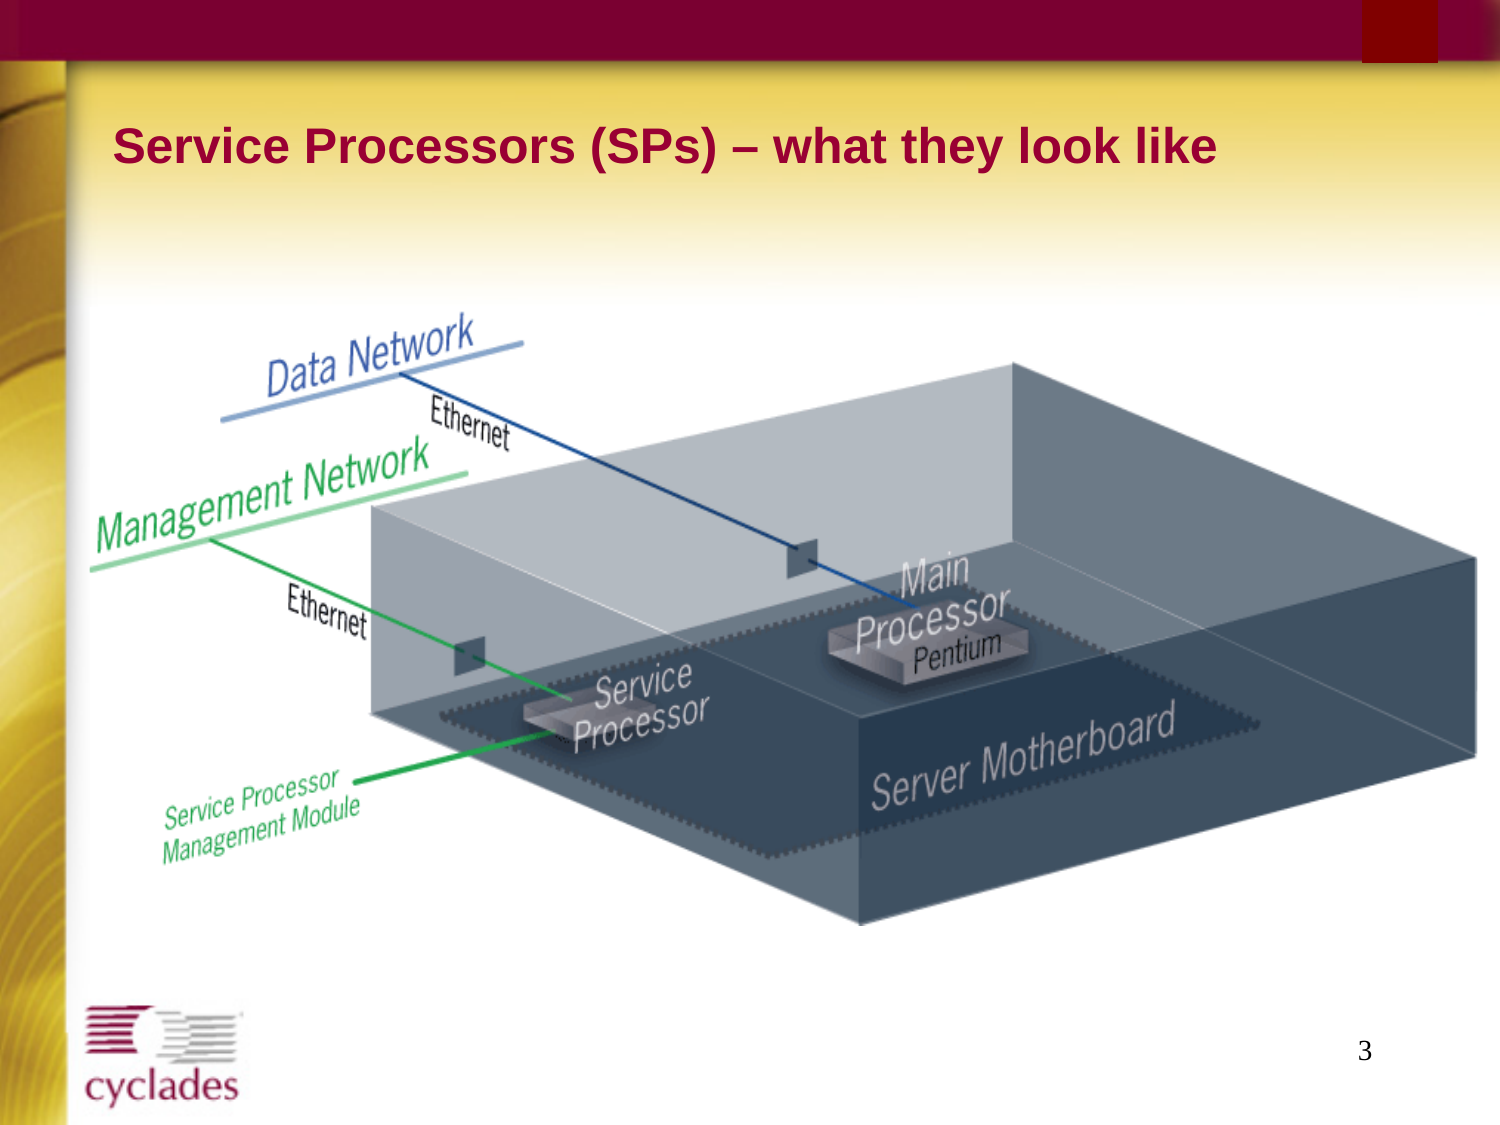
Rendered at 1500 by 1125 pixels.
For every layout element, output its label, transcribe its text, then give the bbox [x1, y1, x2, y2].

picture [0, 0, 1500, 1125]
title Service Processors (SPs) – what they look like [112, 98, 1388, 189]
